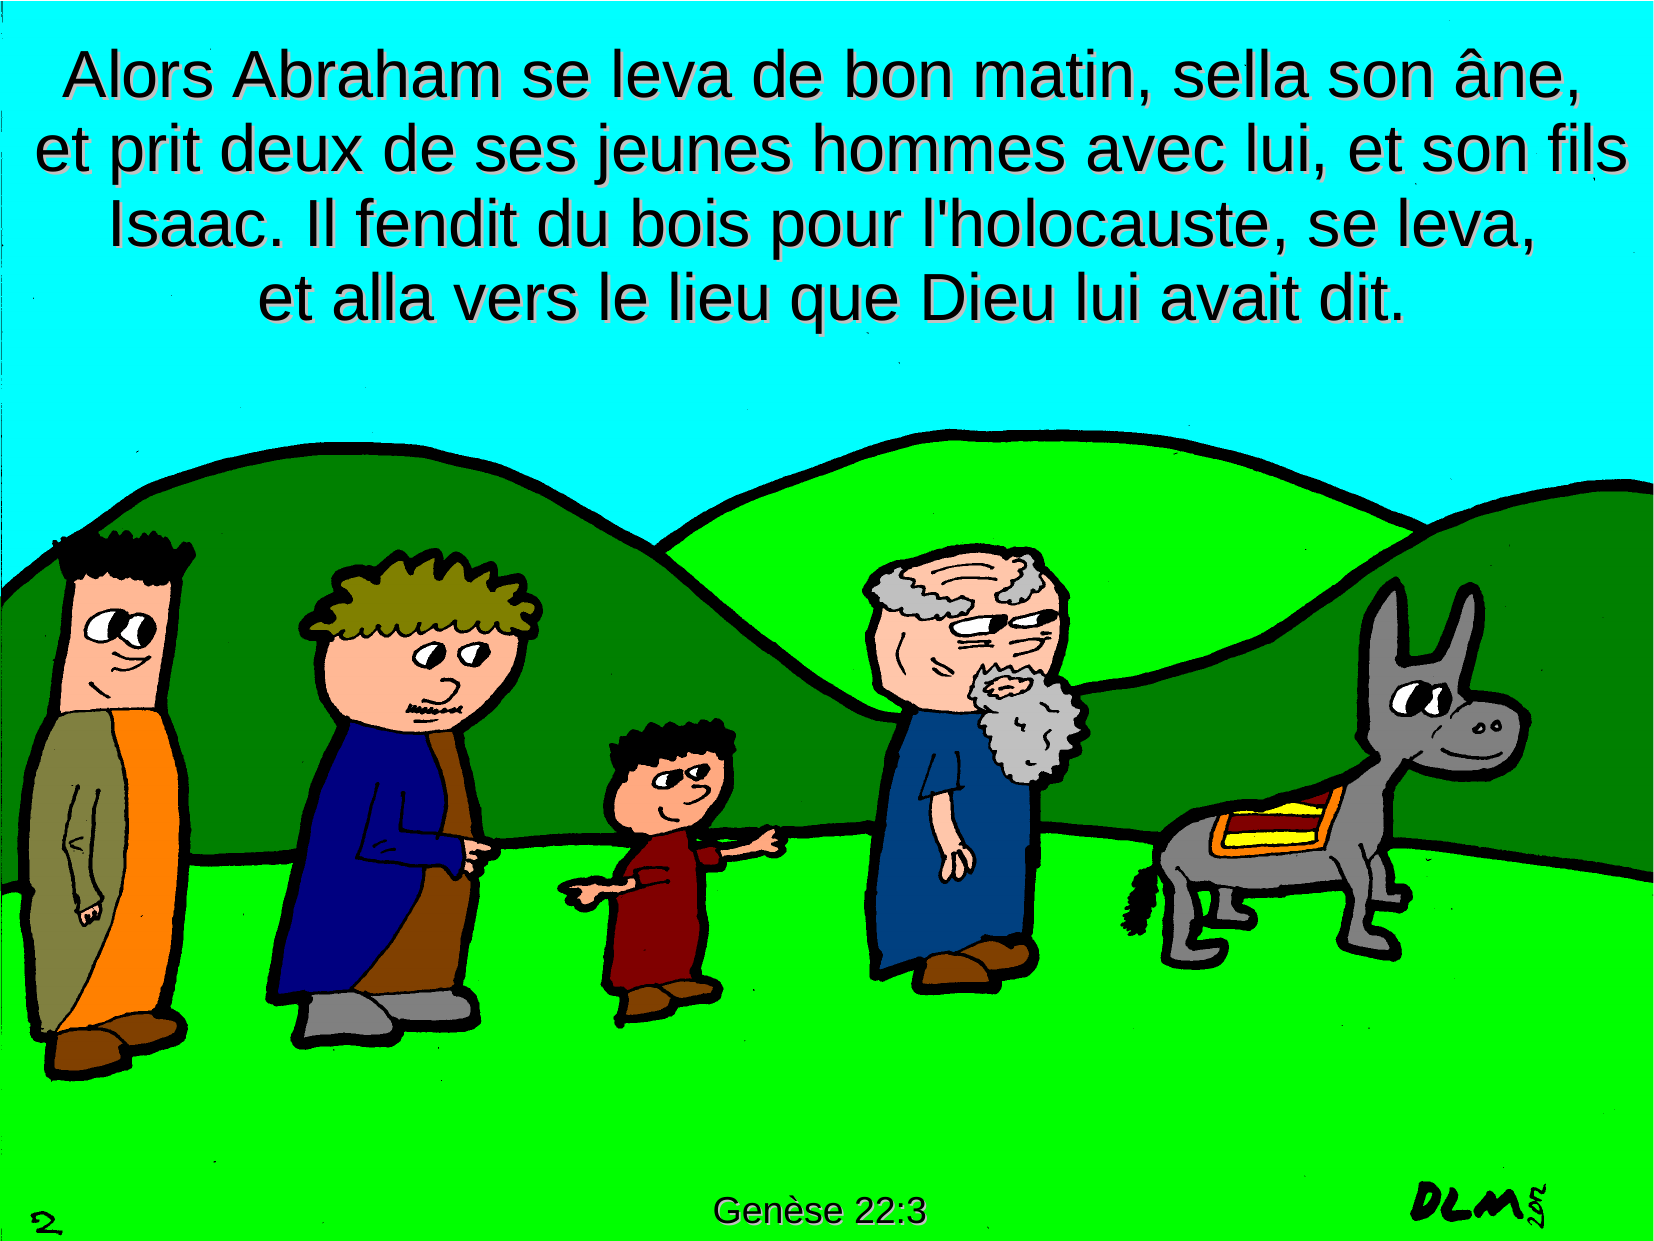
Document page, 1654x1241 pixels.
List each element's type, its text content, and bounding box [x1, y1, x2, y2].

text_box Alors Abraham se leva de bon matin, sella son âne, et prit deux de ses jeunes hommes avec lui, et son fils Isaac. Il fendit du bois pour l'holocauste, se leva, et alla vers le lieu que Dieu lui avait dit. [11, 25, 1654, 415]
picture [0, 1, 1654, 1241]
text_box Genèse 22:3 [0, 1180, 1651, 1238]
